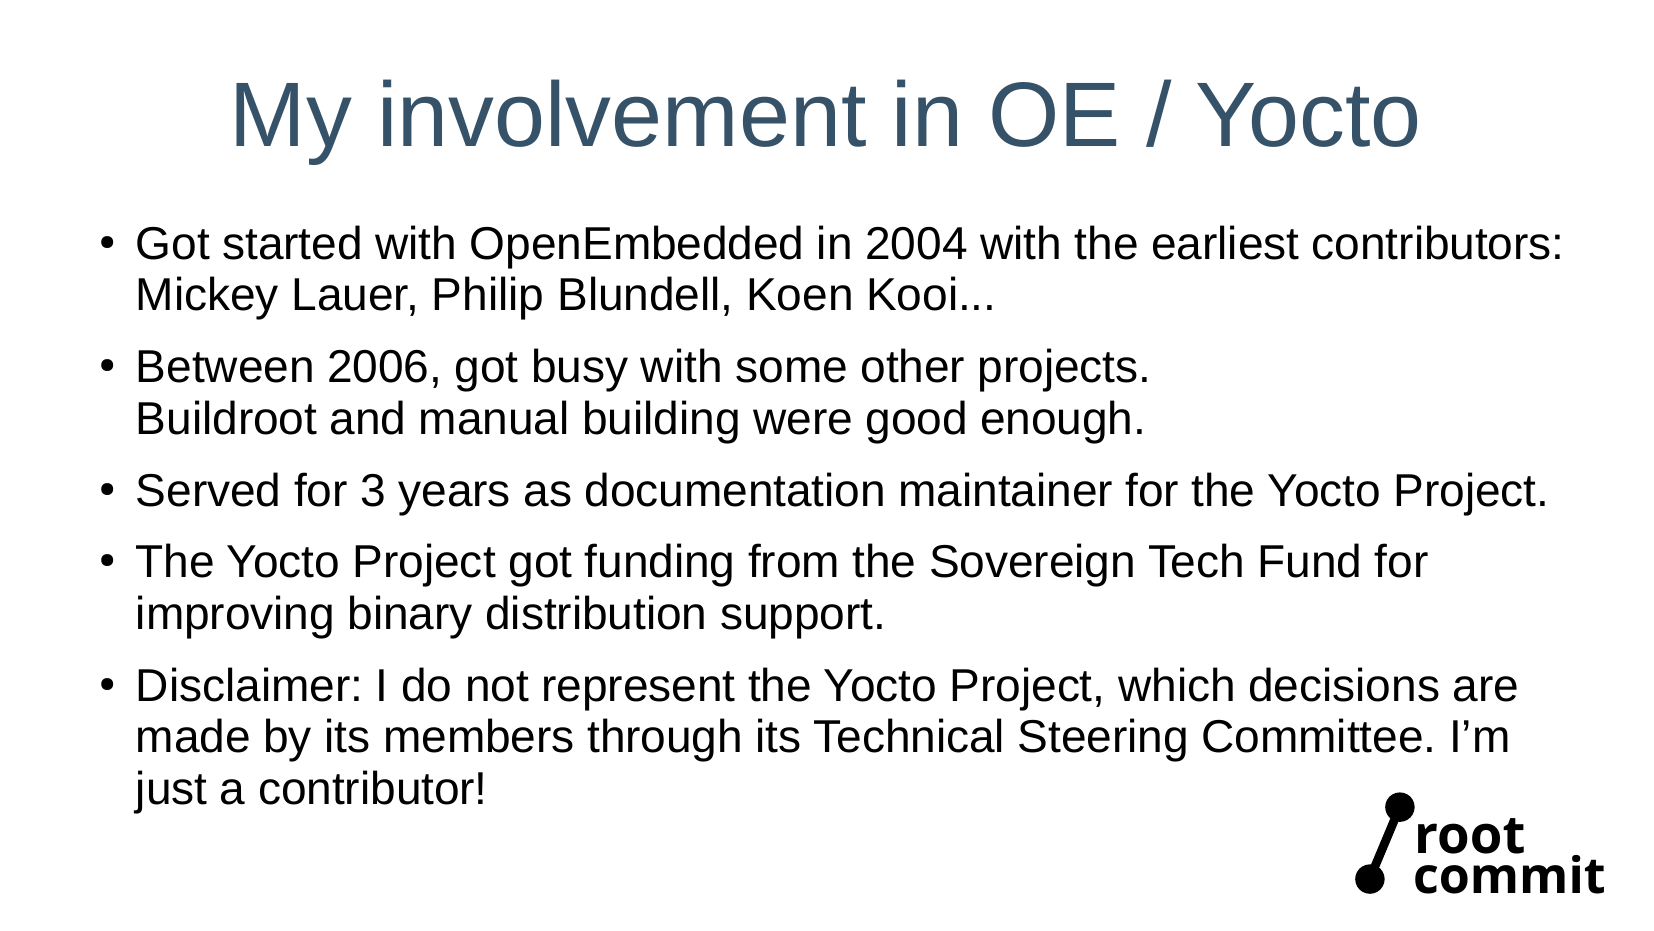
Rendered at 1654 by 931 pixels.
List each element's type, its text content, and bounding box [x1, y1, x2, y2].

list Got started with OpenEmbedded in 2004 with the earliest contributors: Mickey Lauer, Philip Blundell, Koen Kooi... Between 2006, got busy with some other projects. Buildroot and manual building were good enough. Served for 3 years as documentation maintainer for the Yocto Project. The Yocto Project got funding from the Sovereign Tech Fund for improving binary distribution support. Disclaimer: I do not represent the Yocto Project, which decisions are made by its members through its Technical Steering Committee. I’m just a contributor! [86, 217, 1576, 826]
title My involvement in OE / Yocto [82, 37, 1571, 193]
